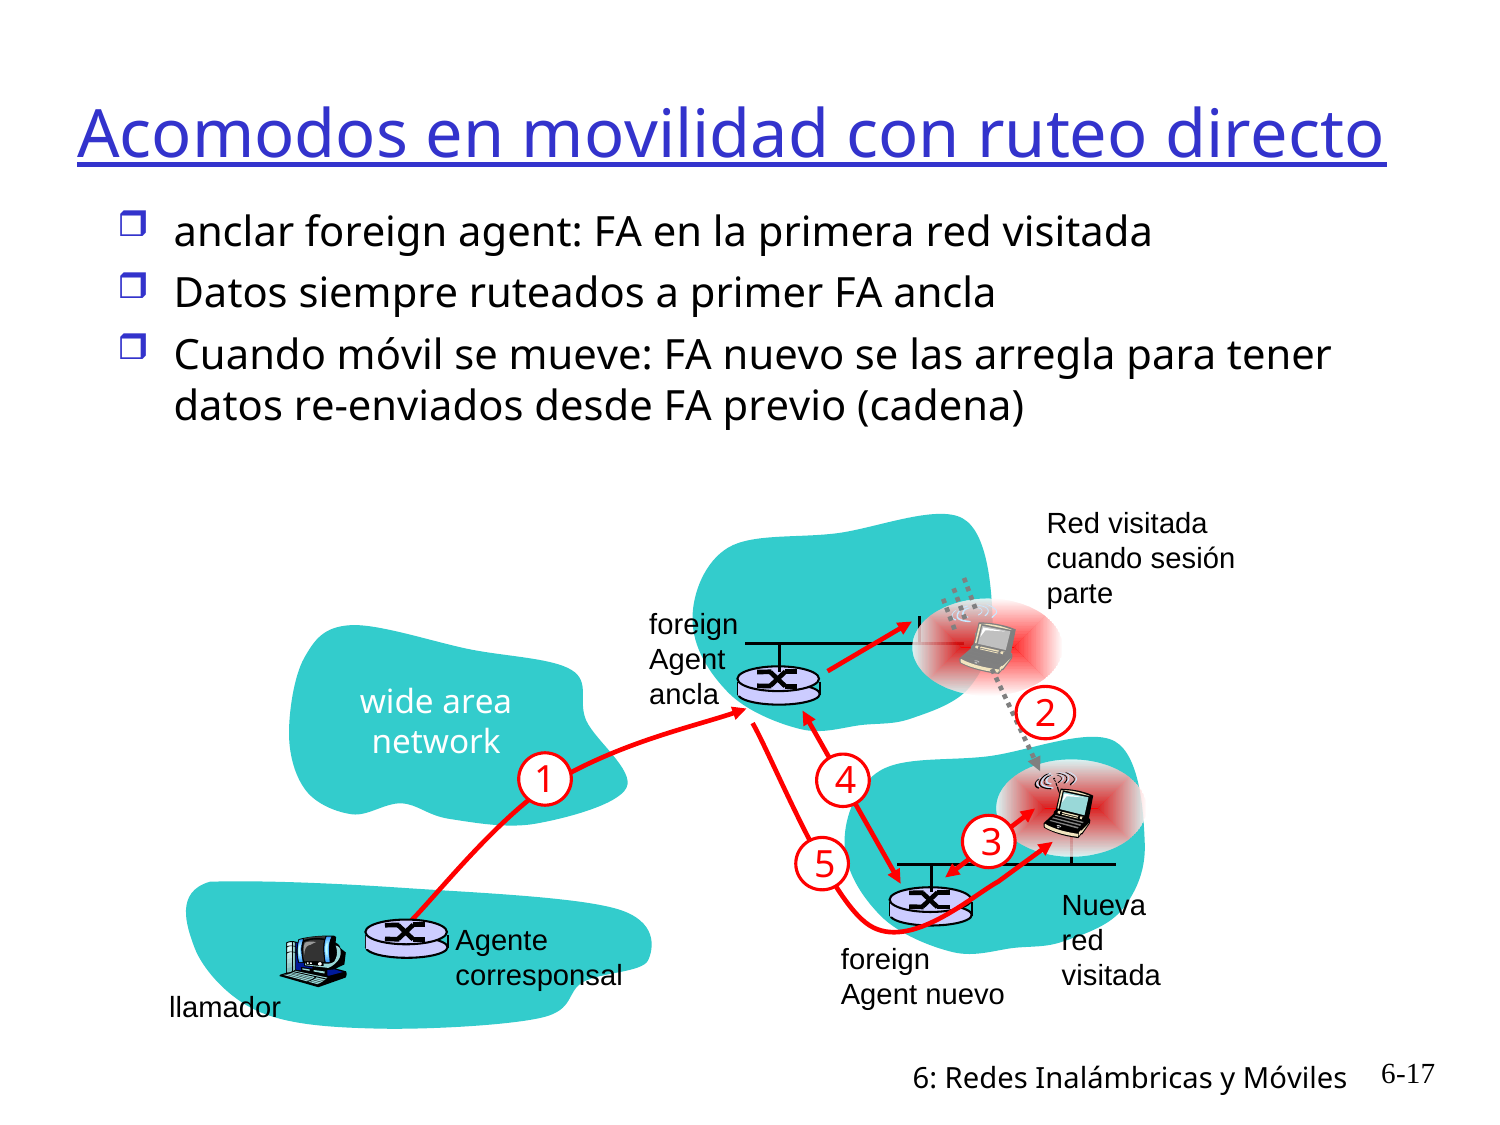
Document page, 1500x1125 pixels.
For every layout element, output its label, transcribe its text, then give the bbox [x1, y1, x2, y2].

text_box [845, 736, 1147, 932]
text_box foreign Agent nuevo [826, 932, 1084, 1019]
text_box [504, 756, 628, 826]
text_box [695, 513, 1063, 732]
text_box Red visitada cuando sesión parte [1031, 496, 1303, 617]
text_box [795, 851, 799, 877]
text_box Nueva red visitada [1046, 878, 1197, 999]
text_box 2 [1019, 681, 1072, 742]
text_box foreign Agent ancla [634, 597, 797, 718]
text_box 1 [519, 747, 571, 809]
text_box [289, 625, 610, 826]
list anclar foreign agent: FA en la primera red visitada Datos siempre ruteados a primer FA ancla Cuando móvil se mueve: FA nuevo se las arregla para tener datos re-enviados desde FA previo (cadena) [102, 197, 1378, 468]
text_box 4 [820, 748, 872, 810]
text_box Agente corresponsal [440, 913, 705, 1000]
chart [279, 935, 348, 980]
text_box llamador [154, 980, 426, 1032]
text_box 3 [966, 810, 1018, 871]
text_box 5 [799, 832, 851, 893]
chart [1034, 771, 1094, 839]
text_box [185, 881, 629, 1029]
title Acomodos en movilidad con ruteo directo [62, 37, 1473, 225]
text_box [816, 767, 820, 794]
text_box wide area network [317, 672, 556, 768]
